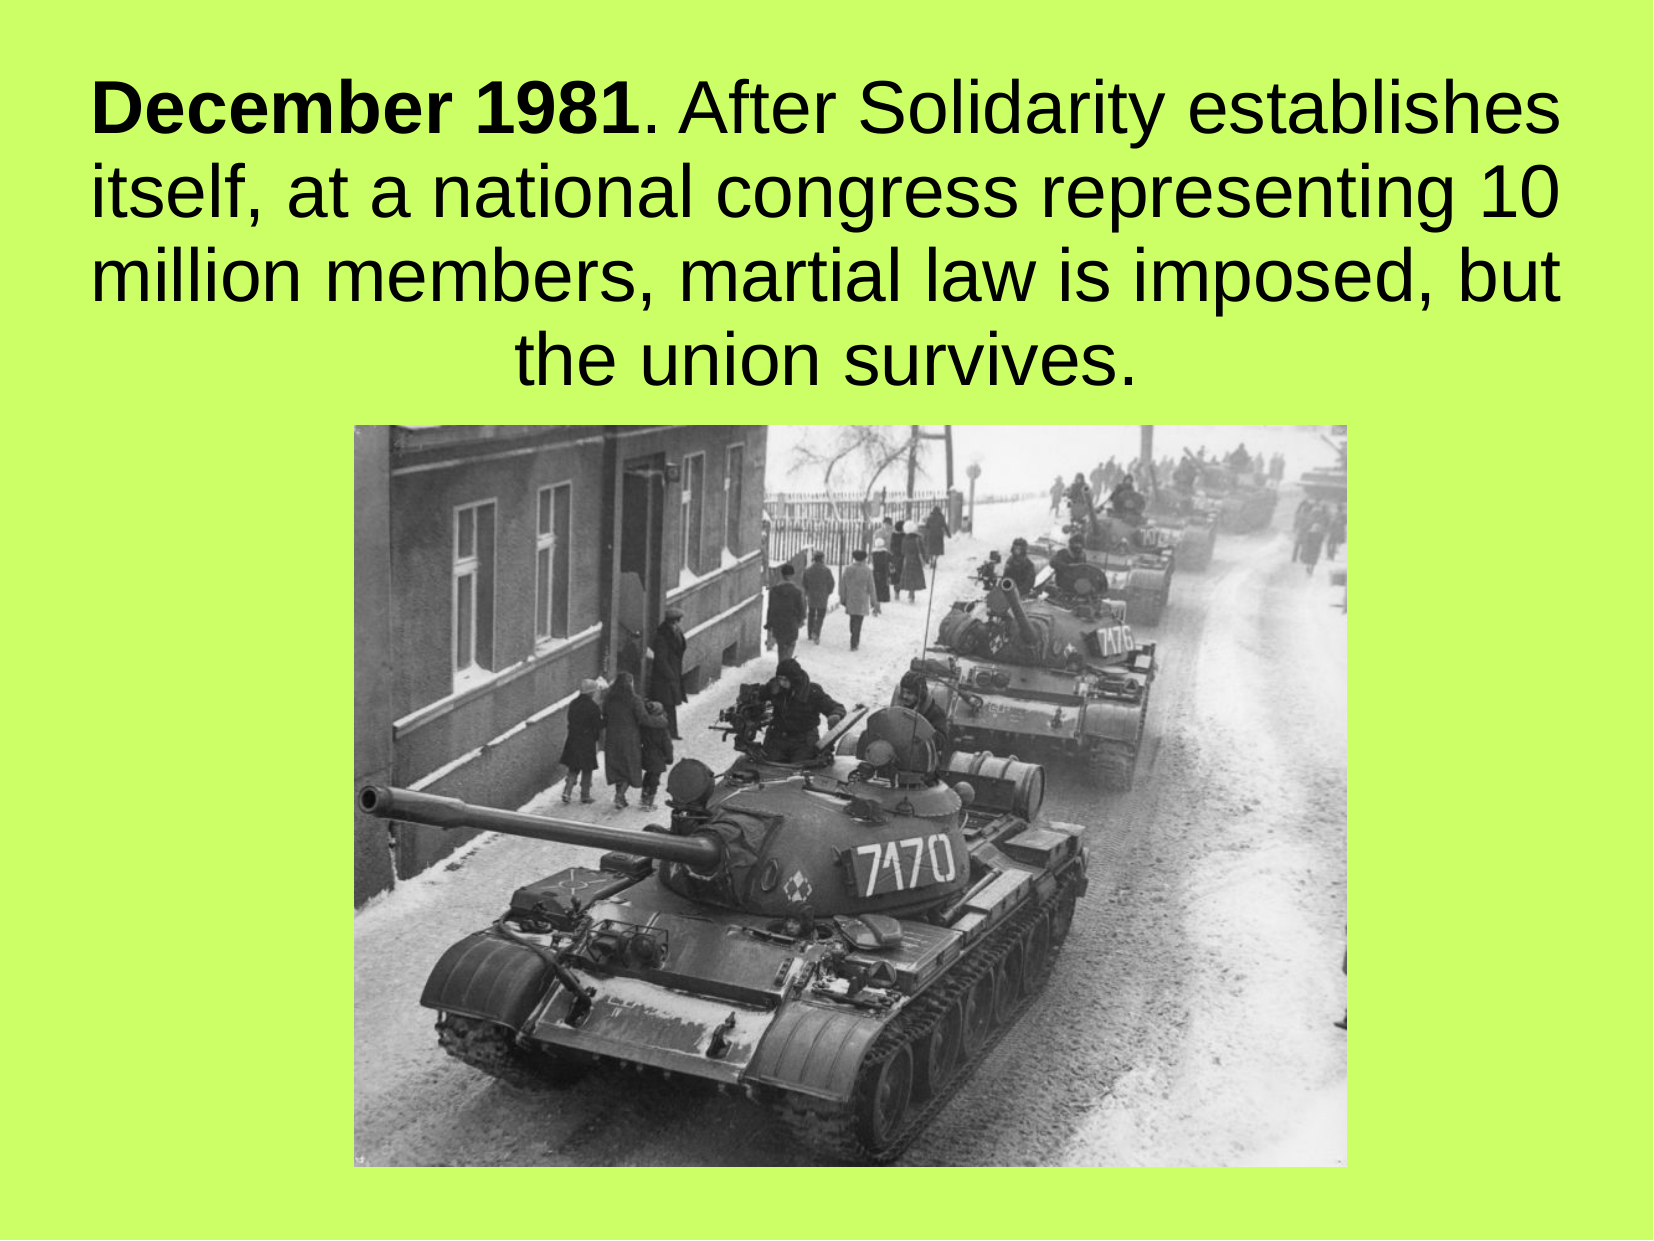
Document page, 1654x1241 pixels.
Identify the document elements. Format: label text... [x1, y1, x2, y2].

picture [354, 425, 1347, 1167]
title December 1981. After Solidarity establishes itself, at a national congress representing 10 million members, martial law is imposed, but the union survives. [82, 65, 1571, 402]
